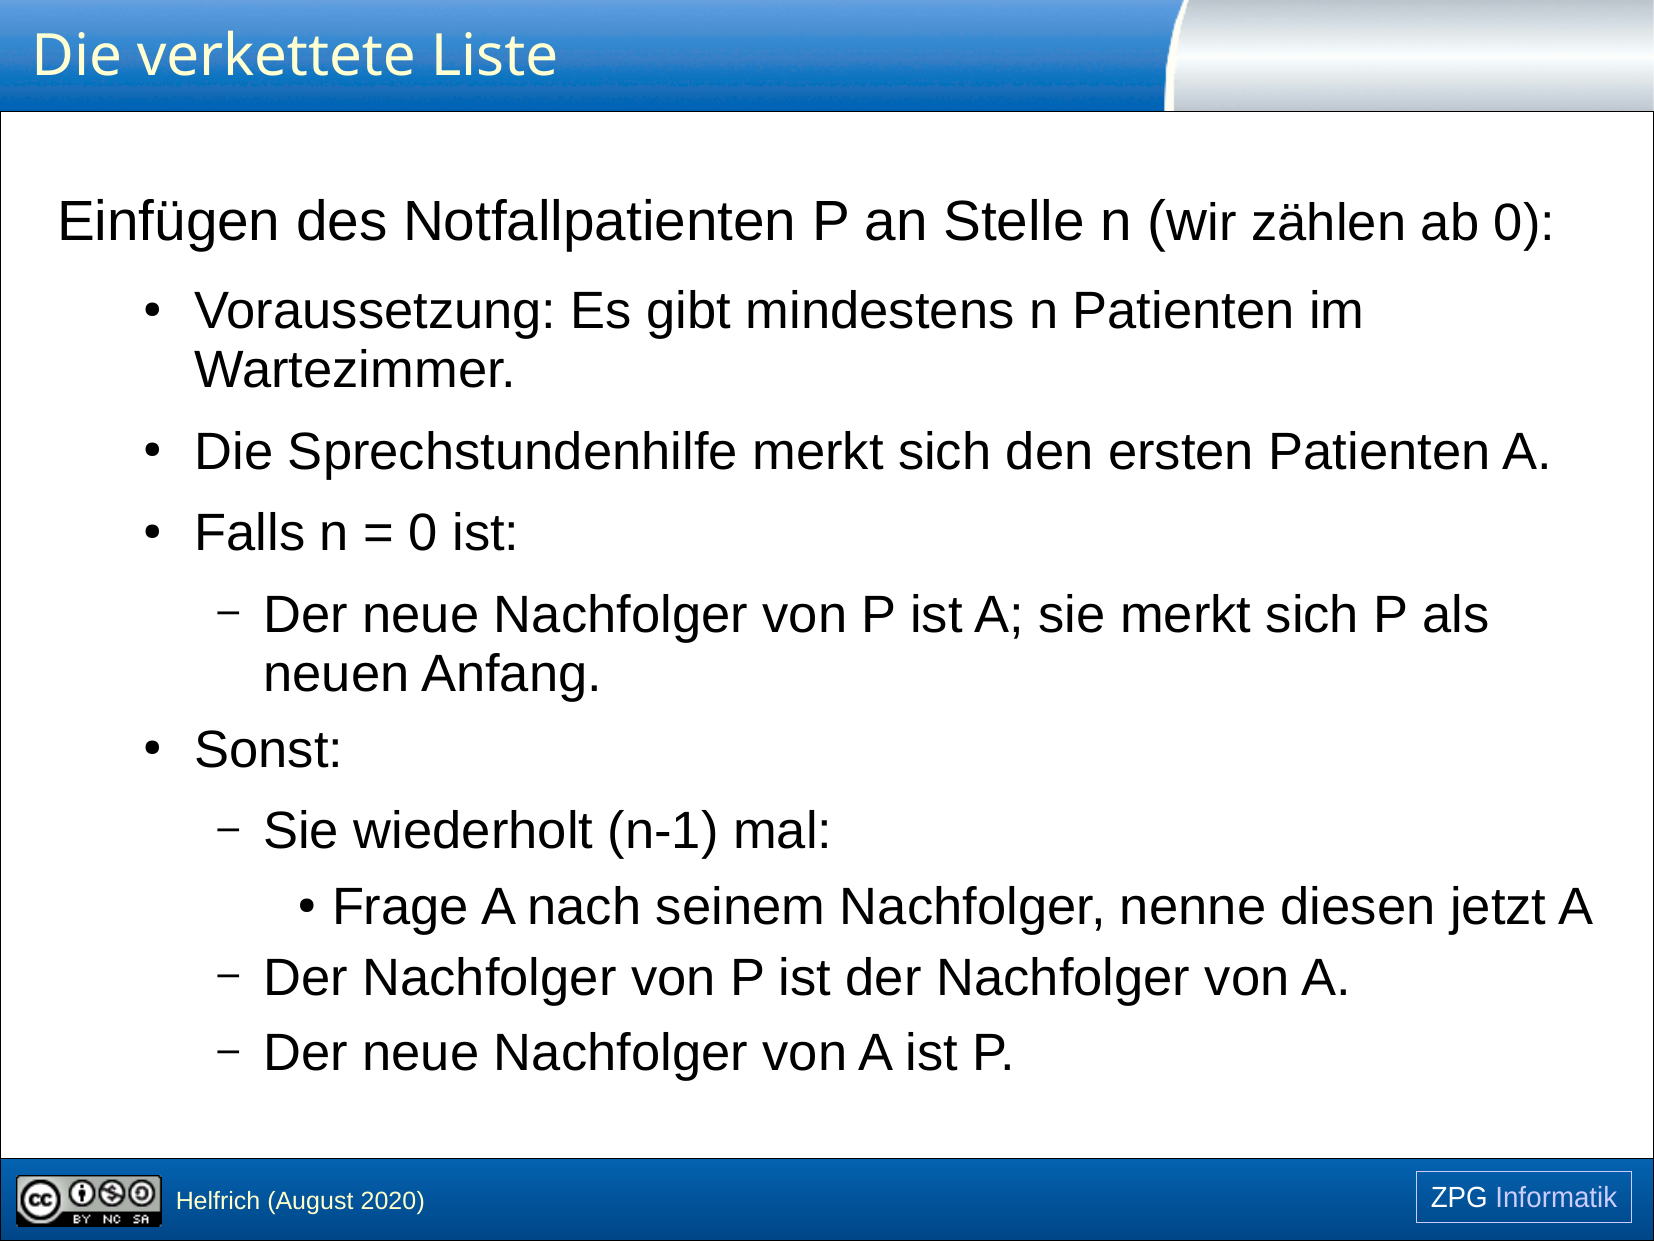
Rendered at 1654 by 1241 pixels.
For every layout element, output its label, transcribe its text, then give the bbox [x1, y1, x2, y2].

picture [16, 1175, 162, 1227]
picture [0, 0, 1654, 111]
title Die verkettete Liste [31, 14, 1151, 92]
list Einfügen des Notfallpatienten P an Stelle n (wir zählen ab 0): Voraussetzung: Es gibt mindestens n Patienten im Wartezimmer. Die Sprechstundenhilfe merkt sich den ersten Patienten A. Falls n = 0 ist: Der neue Nachfolger von P ist A; sie merkt sich P als neuen Anfang. Sonst: Sie wiederholt (n-1) mal: Frage A nach seinem Nachfolger, nenne diesen jetzt A Der Nachfolger von P ist der Nachfolger von A. Der neue Nachfolger von A ist P. [57, 189, 1605, 1137]
